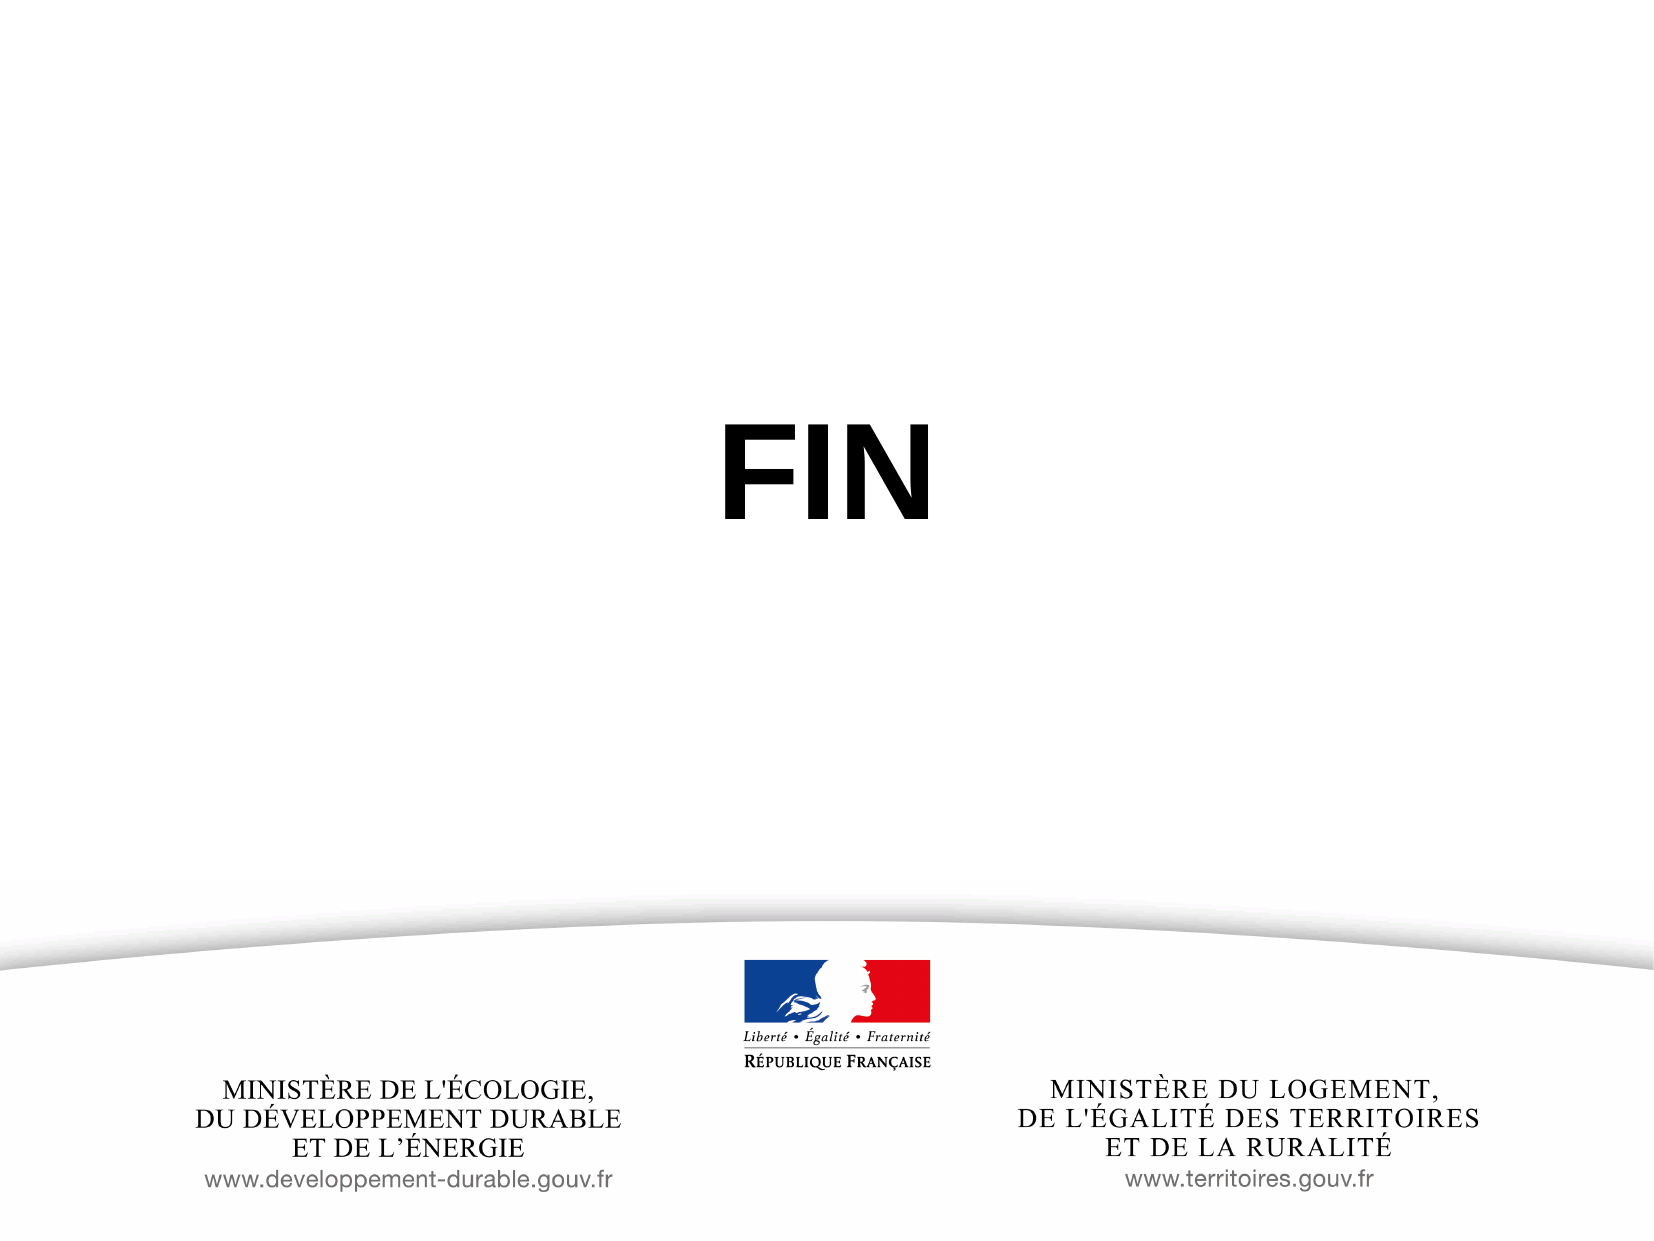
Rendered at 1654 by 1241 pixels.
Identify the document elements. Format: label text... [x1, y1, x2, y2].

picture [0, 881, 1654, 1241]
text_box FIN [701, 388, 953, 557]
